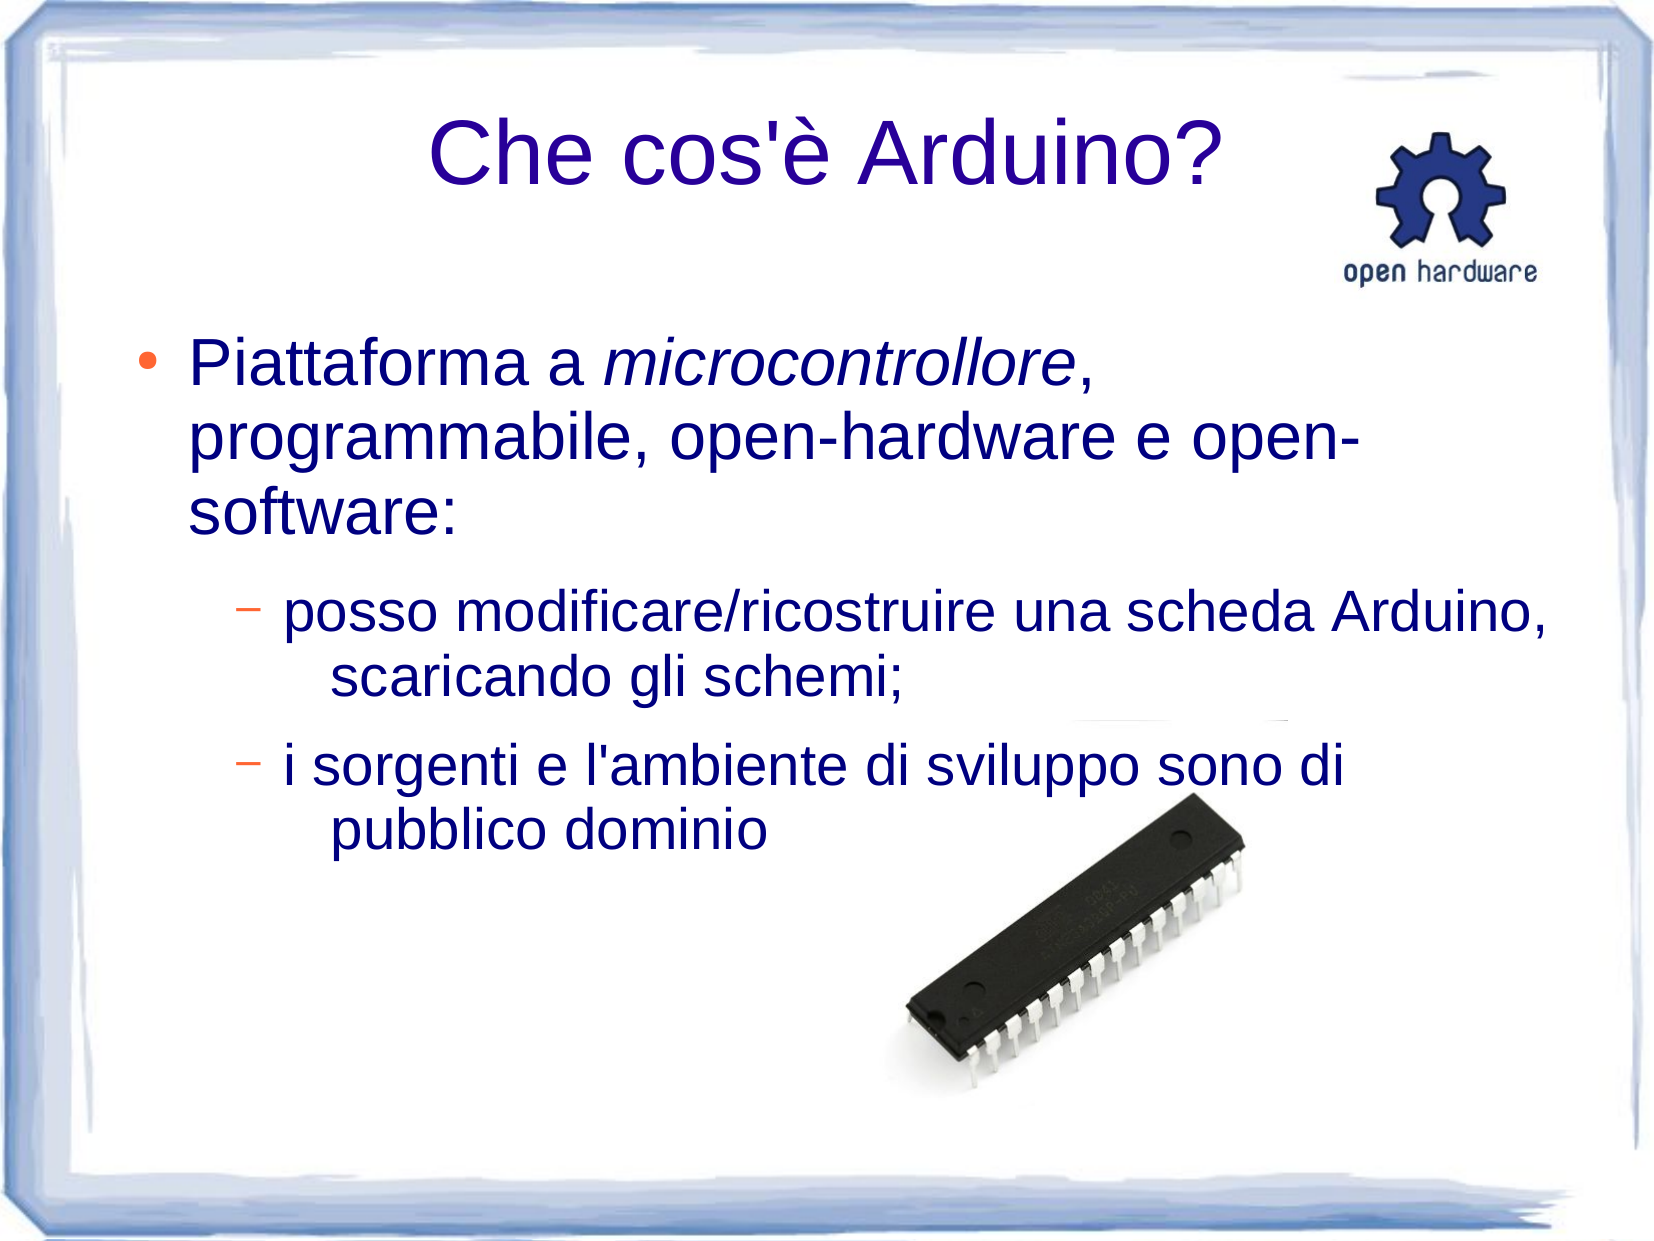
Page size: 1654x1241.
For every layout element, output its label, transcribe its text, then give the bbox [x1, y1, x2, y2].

title Che cos'è Arduino? [82, 49, 1571, 257]
list Piattaforma a microcontrollore, programmabile, open-hardware e open-software: posso modificare/ricostruire una scheda Arduino, scaricando gli schemi; i sorgenti e l'ambiente di sviluppo sono di pubblico dominio [118, 324, 1571, 1045]
picture [0, 0, 1654, 1241]
